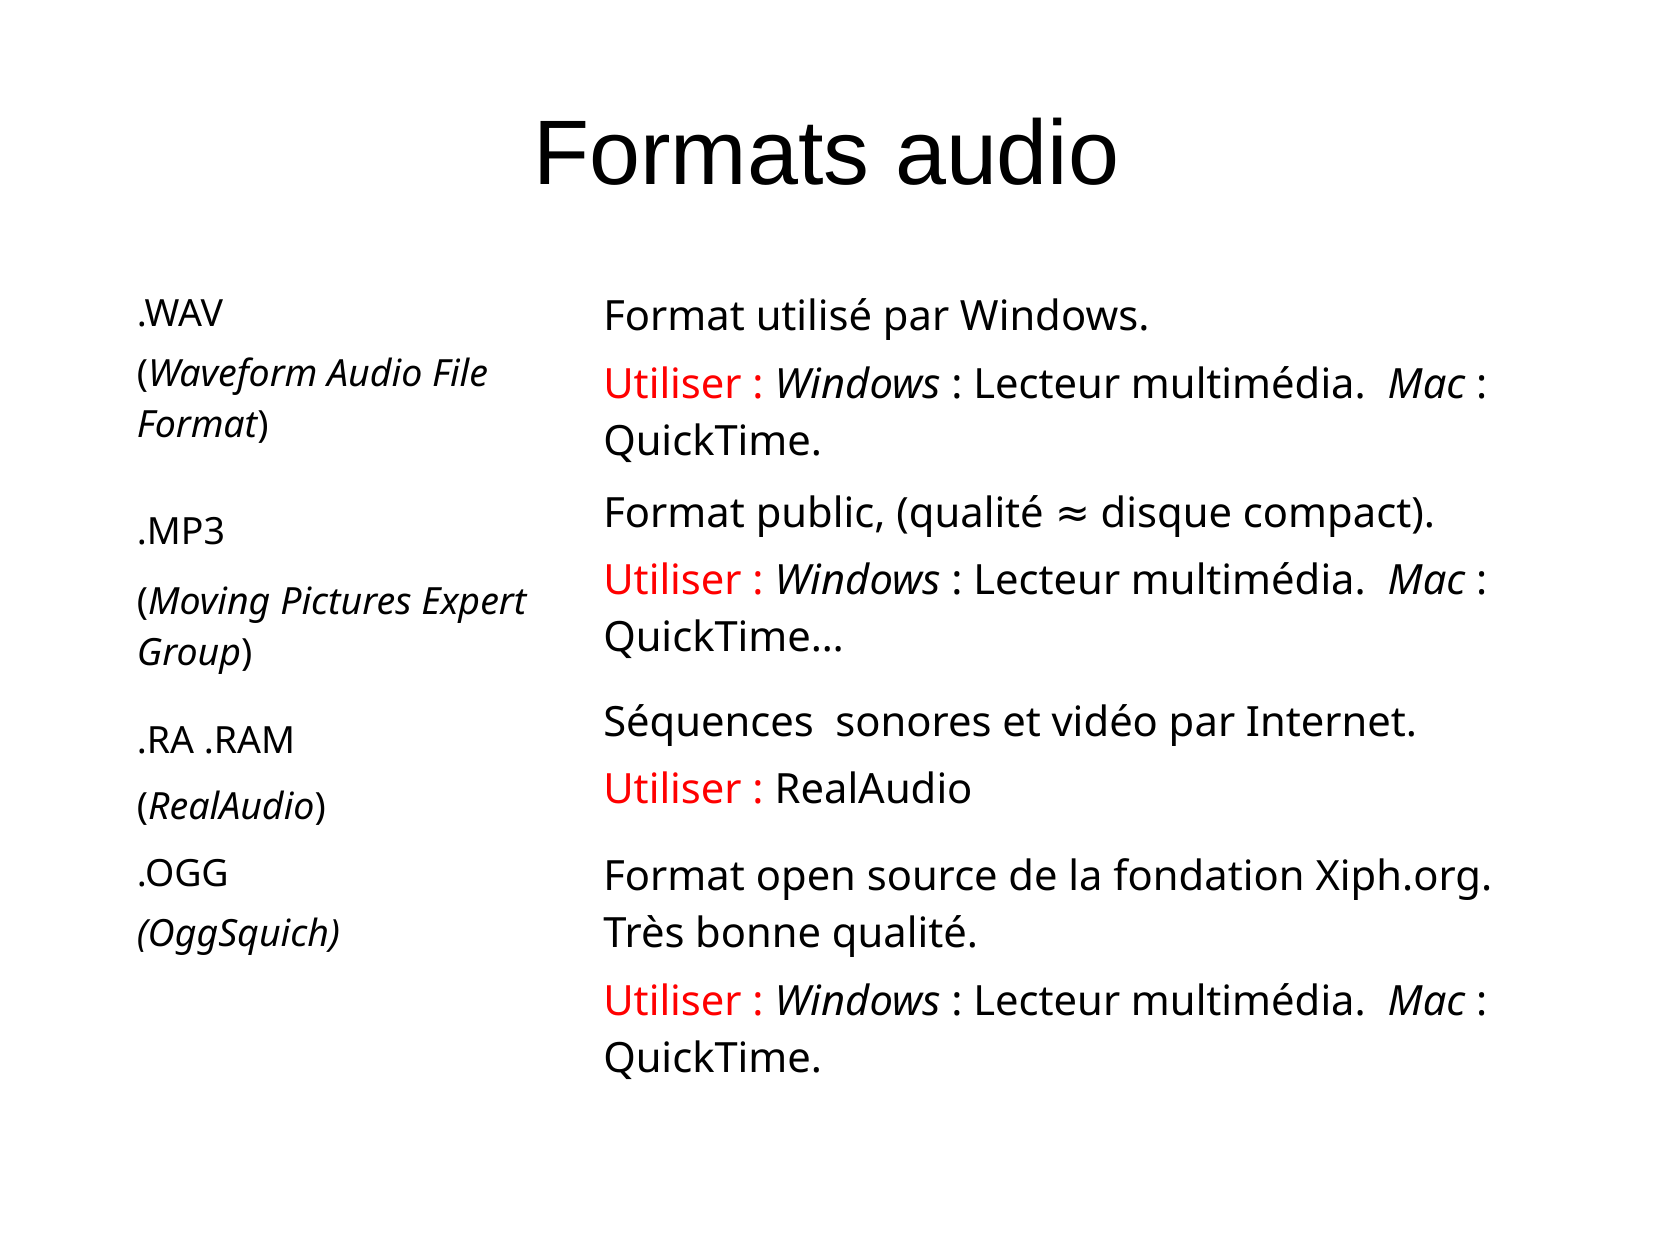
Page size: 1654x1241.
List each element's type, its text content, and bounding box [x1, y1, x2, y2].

table_cell Format open source de la fondation Xiph.org. Très bonne qualité. Utiliser : Windows : Lecteur multimédia. Mac : QuickTime. [589, 839, 1560, 1159]
title Formats audio [82, 49, 1571, 257]
table_cell Séquences sonores et vidéo par Internet. Utiliser : RealAudio [589, 684, 1560, 839]
table_cell Format public, (qualité ≈ disque compact). Utiliser : Windows : Lecteur multimédia. Mac : QuickTime… [589, 475, 1560, 684]
table_header Format utilisé par Windows. Utiliser : Windows : Lecteur multimédia. Mac : QuickTime. [589, 279, 1560, 475]
table_cell .OGG (OggSquich) [122, 839, 589, 1159]
table_cell .RA .RAM (RealAudio) [122, 684, 589, 839]
table_cell .MP3 (Moving Pictures Expert Group) [122, 475, 589, 684]
table_header .WAV (Waveform Audio File Format) [122, 279, 589, 475]
